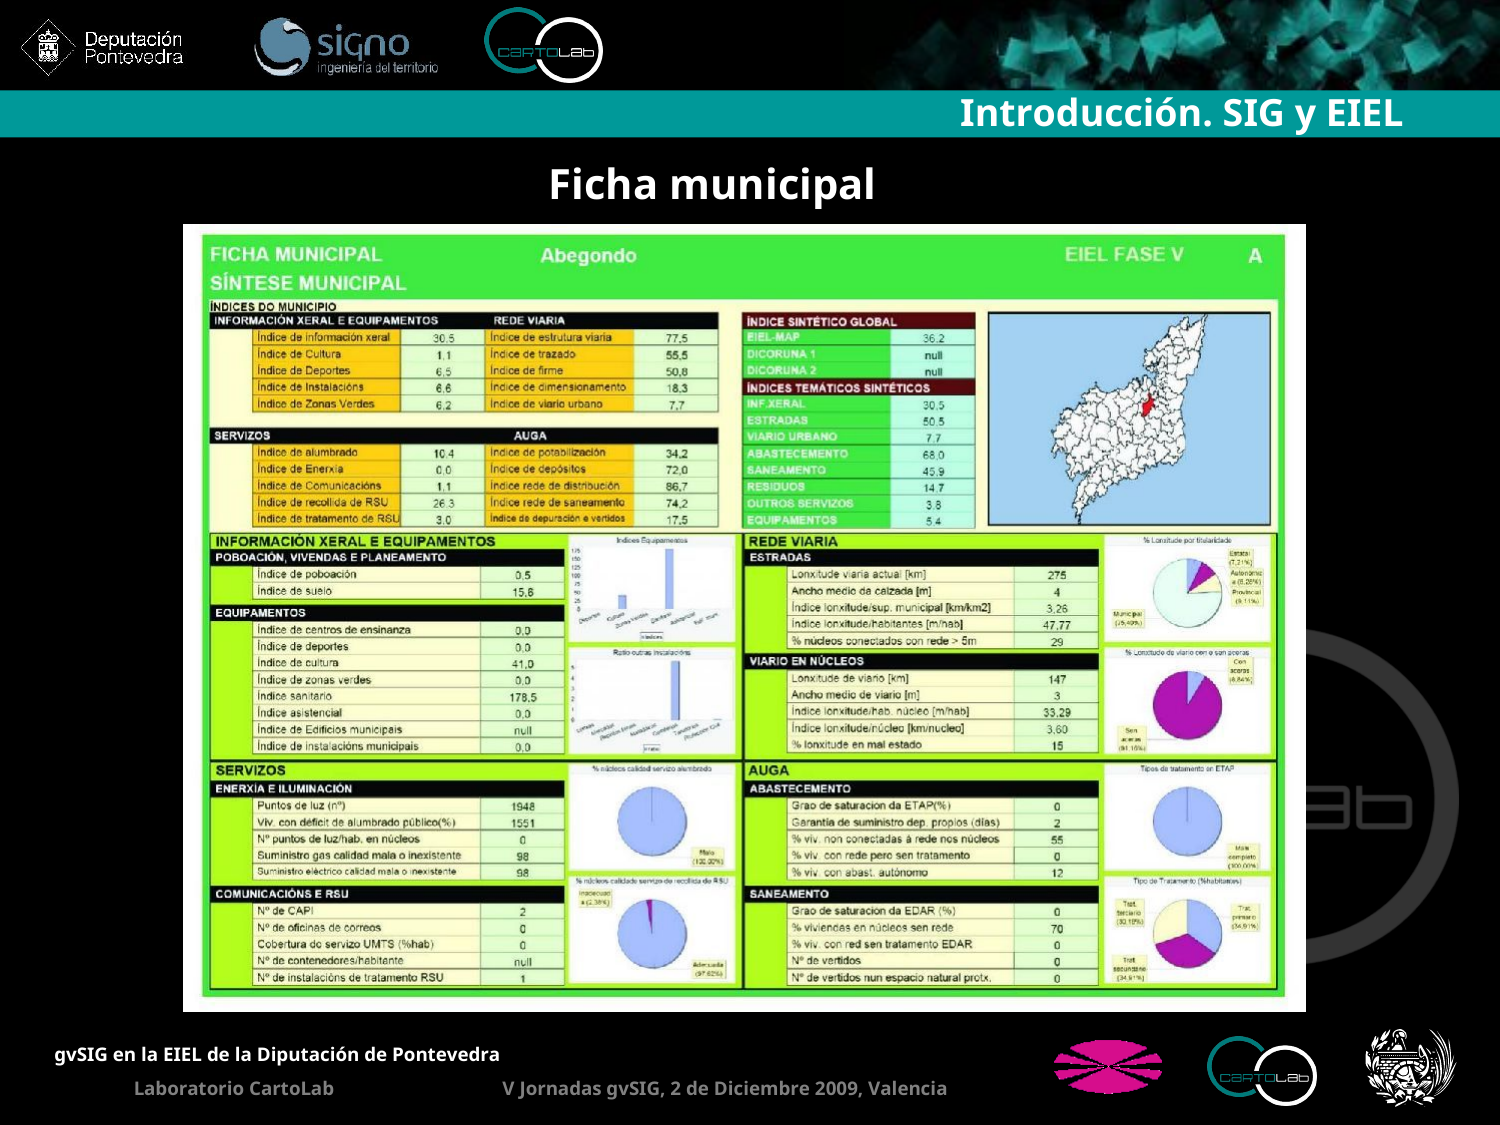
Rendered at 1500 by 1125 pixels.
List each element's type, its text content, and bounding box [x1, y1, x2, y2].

text_box Introducción. SIG y EIEL [945, 82, 1496, 142]
picture [844, 0, 1500, 90]
picture [183, 224, 1459, 1012]
picture [0, 0, 438, 90]
picture [484, 7, 603, 83]
text_box Ficha municipal [38, 150, 1388, 216]
picture [1207, 1036, 1317, 1106]
picture [1052, 1038, 1164, 1095]
